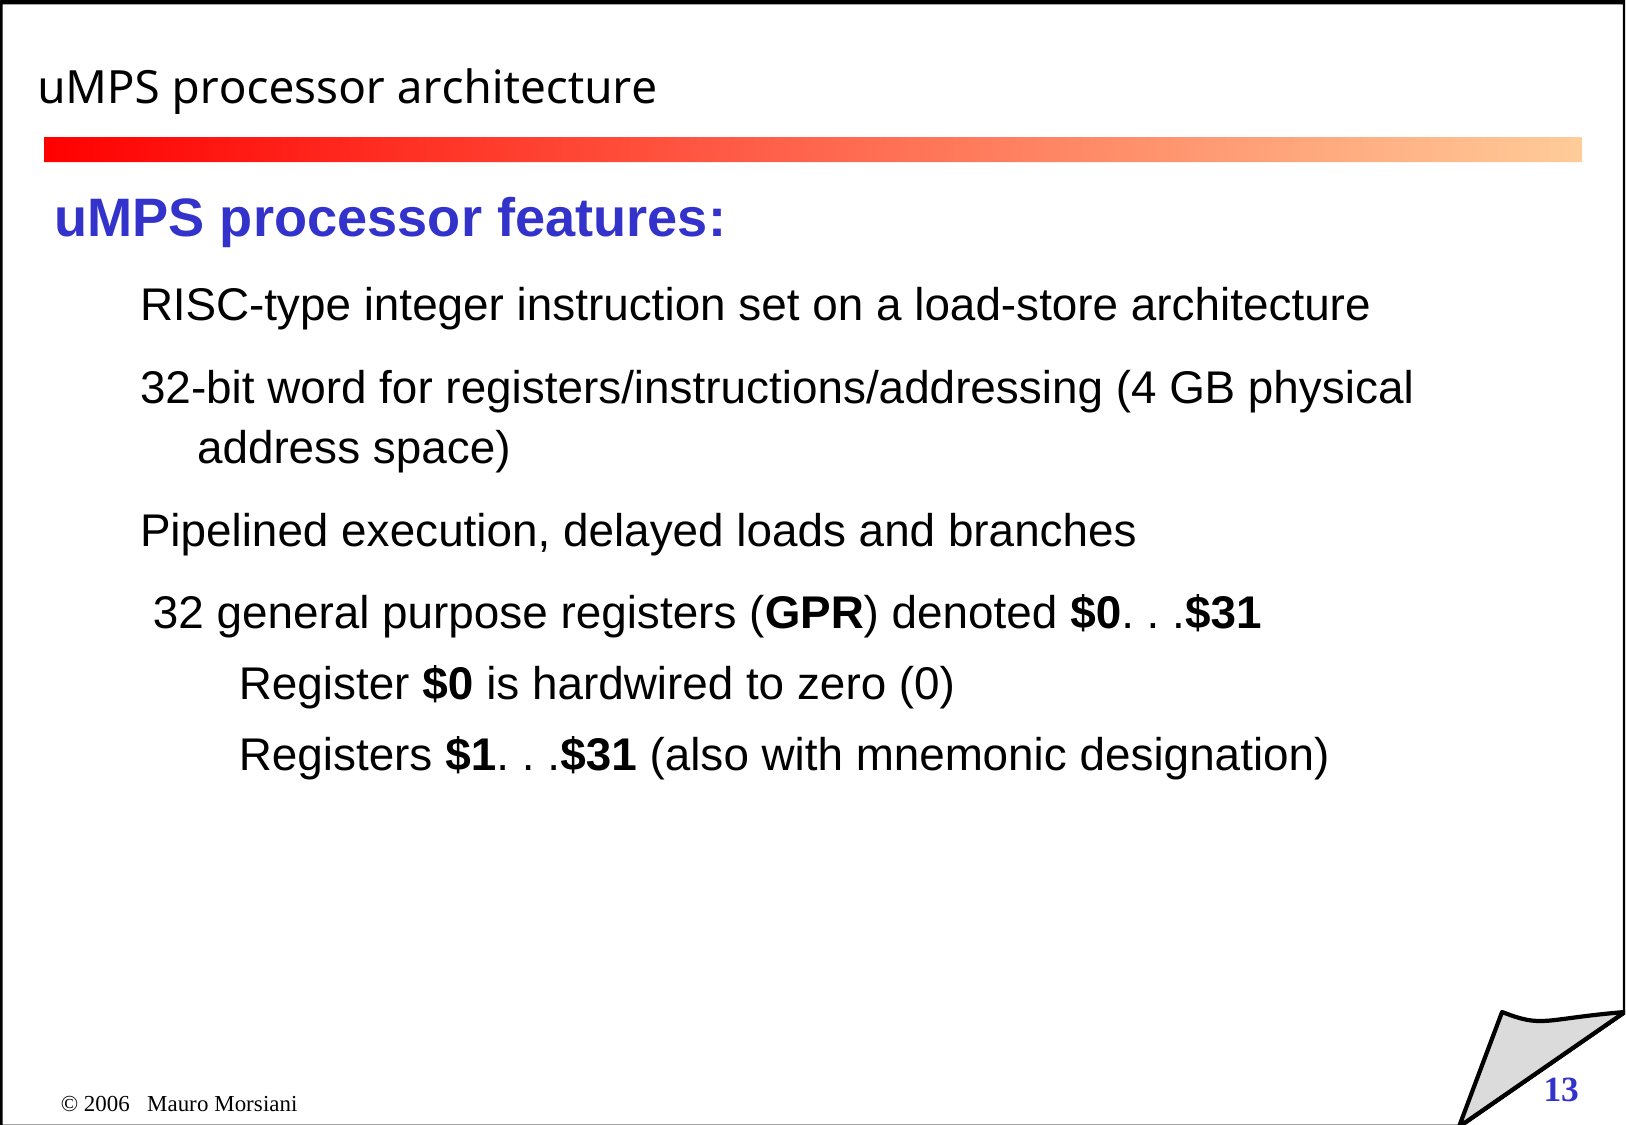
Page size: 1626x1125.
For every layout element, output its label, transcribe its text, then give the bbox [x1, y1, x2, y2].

list uMPS processor features: RISC-type integer instruction set on a load-store architecture 32-bit word for registers/instructions/addressing (4 GB physical address space) Pipelined execution, delayed loads and branches 32 general purpose registers (GPR) denoted $0. . .$31 Register $0 is hardwired to zero (0) Registers $1. . .$31 (also with mnemonic designation) [54, 187, 1571, 1077]
title uMPS processor architecture [37, 44, 1588, 131]
